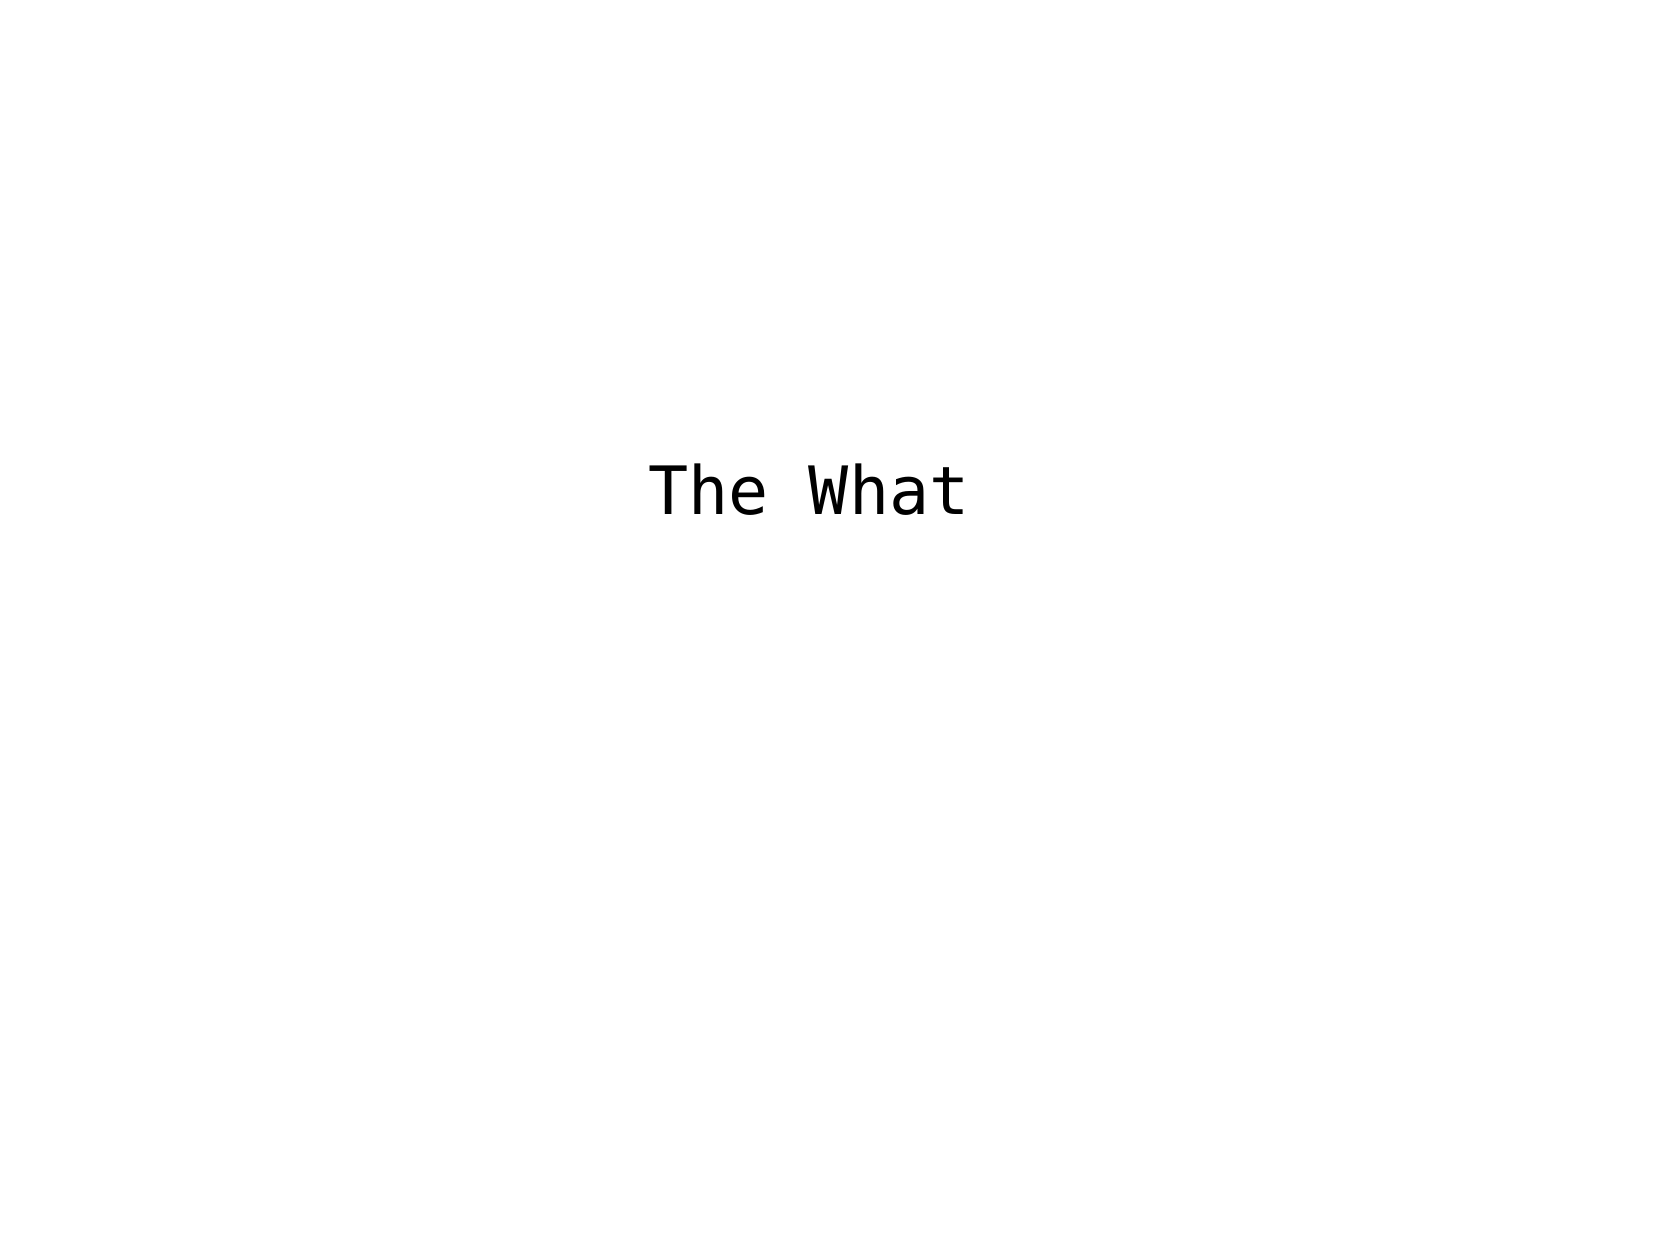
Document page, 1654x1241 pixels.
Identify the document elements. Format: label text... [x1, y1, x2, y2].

text_box The What [206, 295, 1388, 723]
